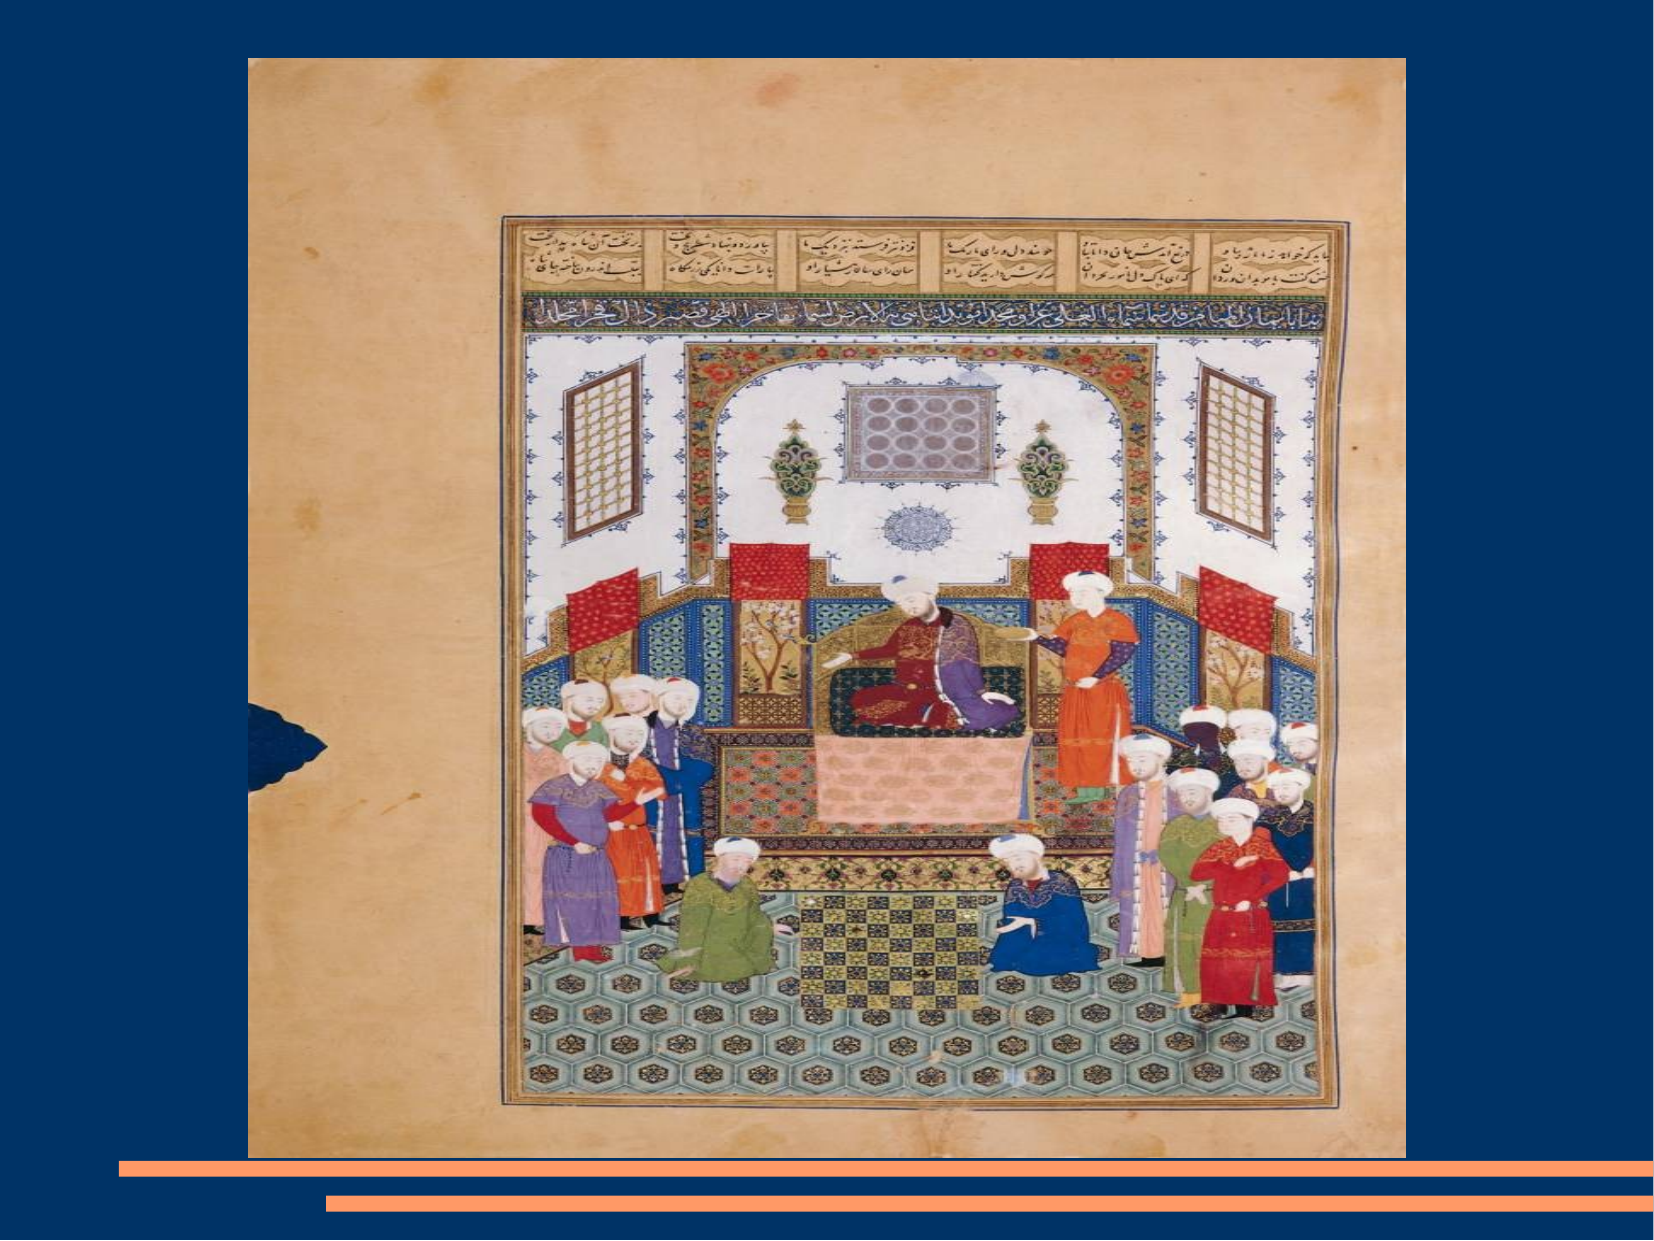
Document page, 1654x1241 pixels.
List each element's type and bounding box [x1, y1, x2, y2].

picture [248, 58, 1406, 1158]
